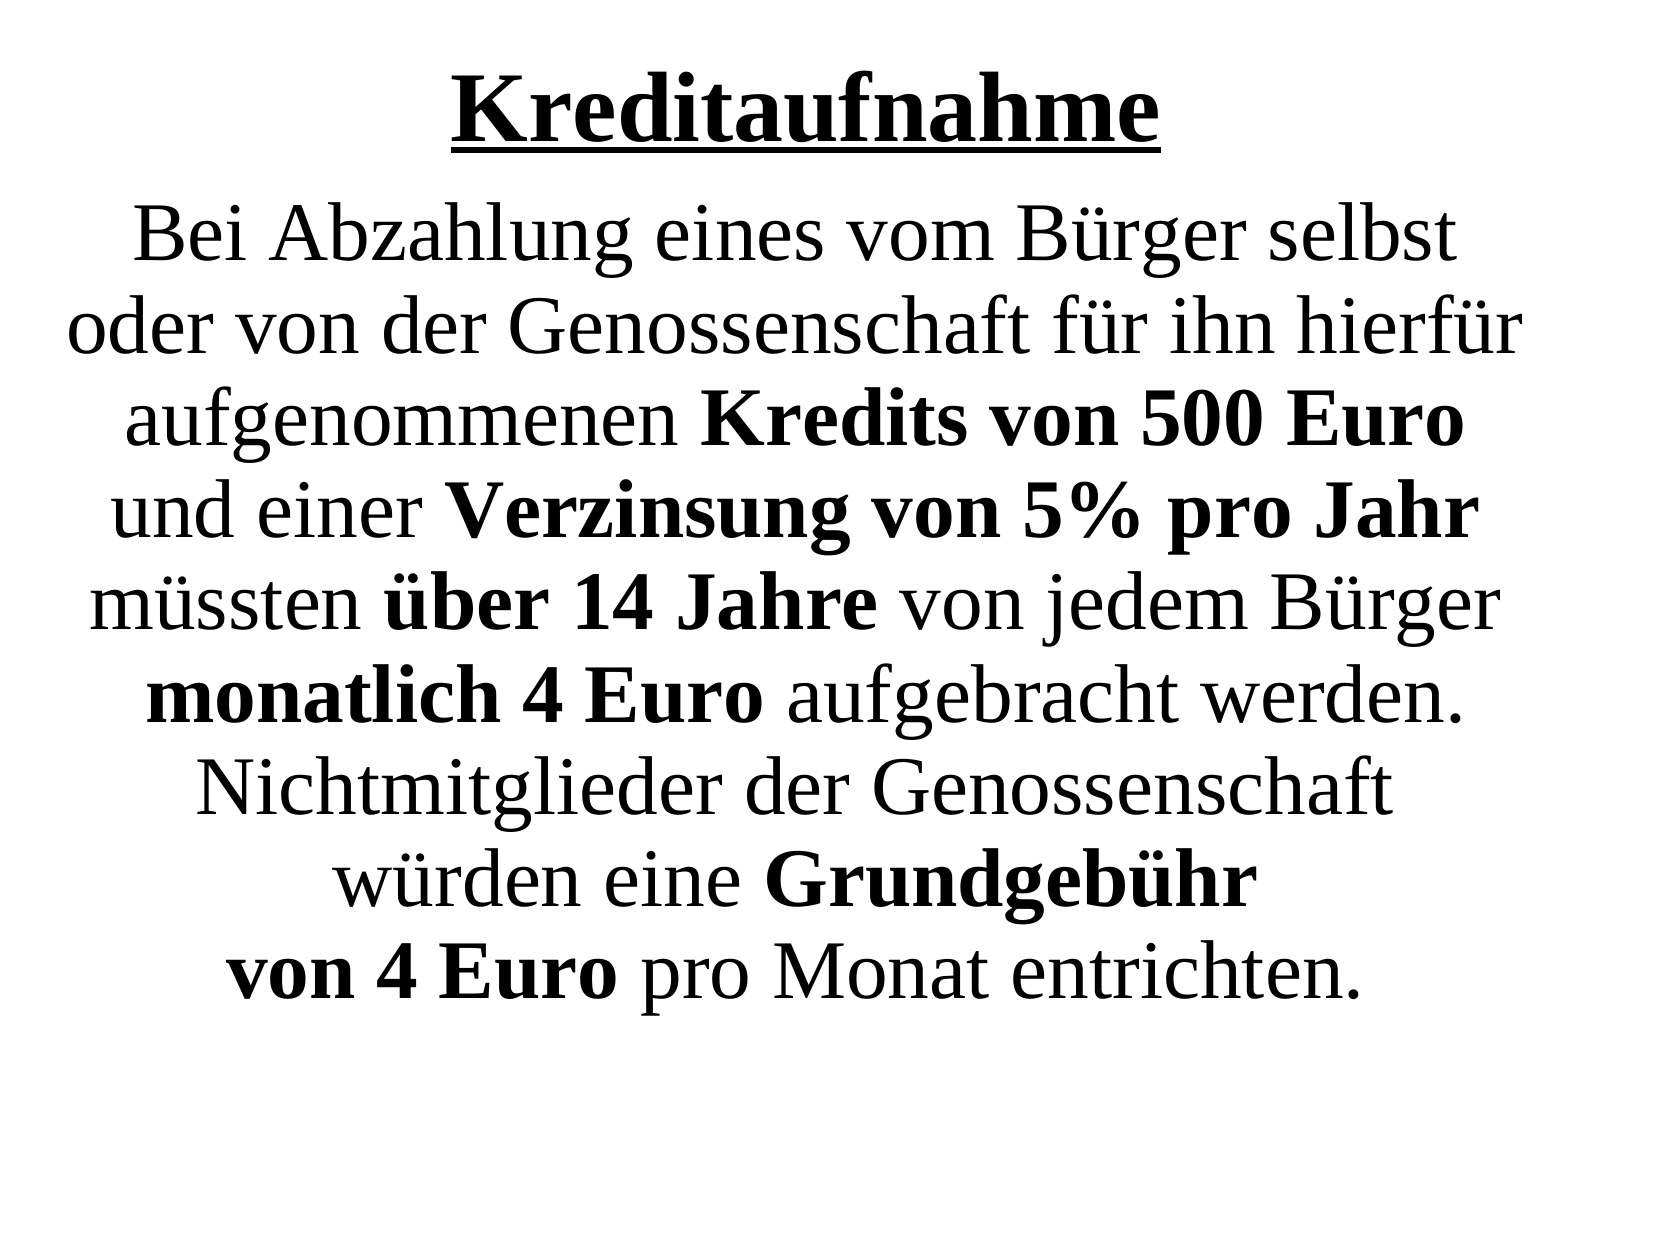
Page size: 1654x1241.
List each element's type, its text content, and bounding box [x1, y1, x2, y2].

text_box Kreditaufnahme Bei Abzahlung eines vom Bürger selbst oder von der Genossenschaft für ihn hierfür aufgenommenen Kredits von 500 Euro und einer Verzinsung von 5% pro Jahr müssten über 14 Jahre von jedem Bürger monatlich 4 Euro aufgebracht werden. Nichtmitglieder der Genossenschaft würden eine Grundgebühr von 4 Euro pro Monat entrichten. [66, 52, 1557, 1168]
